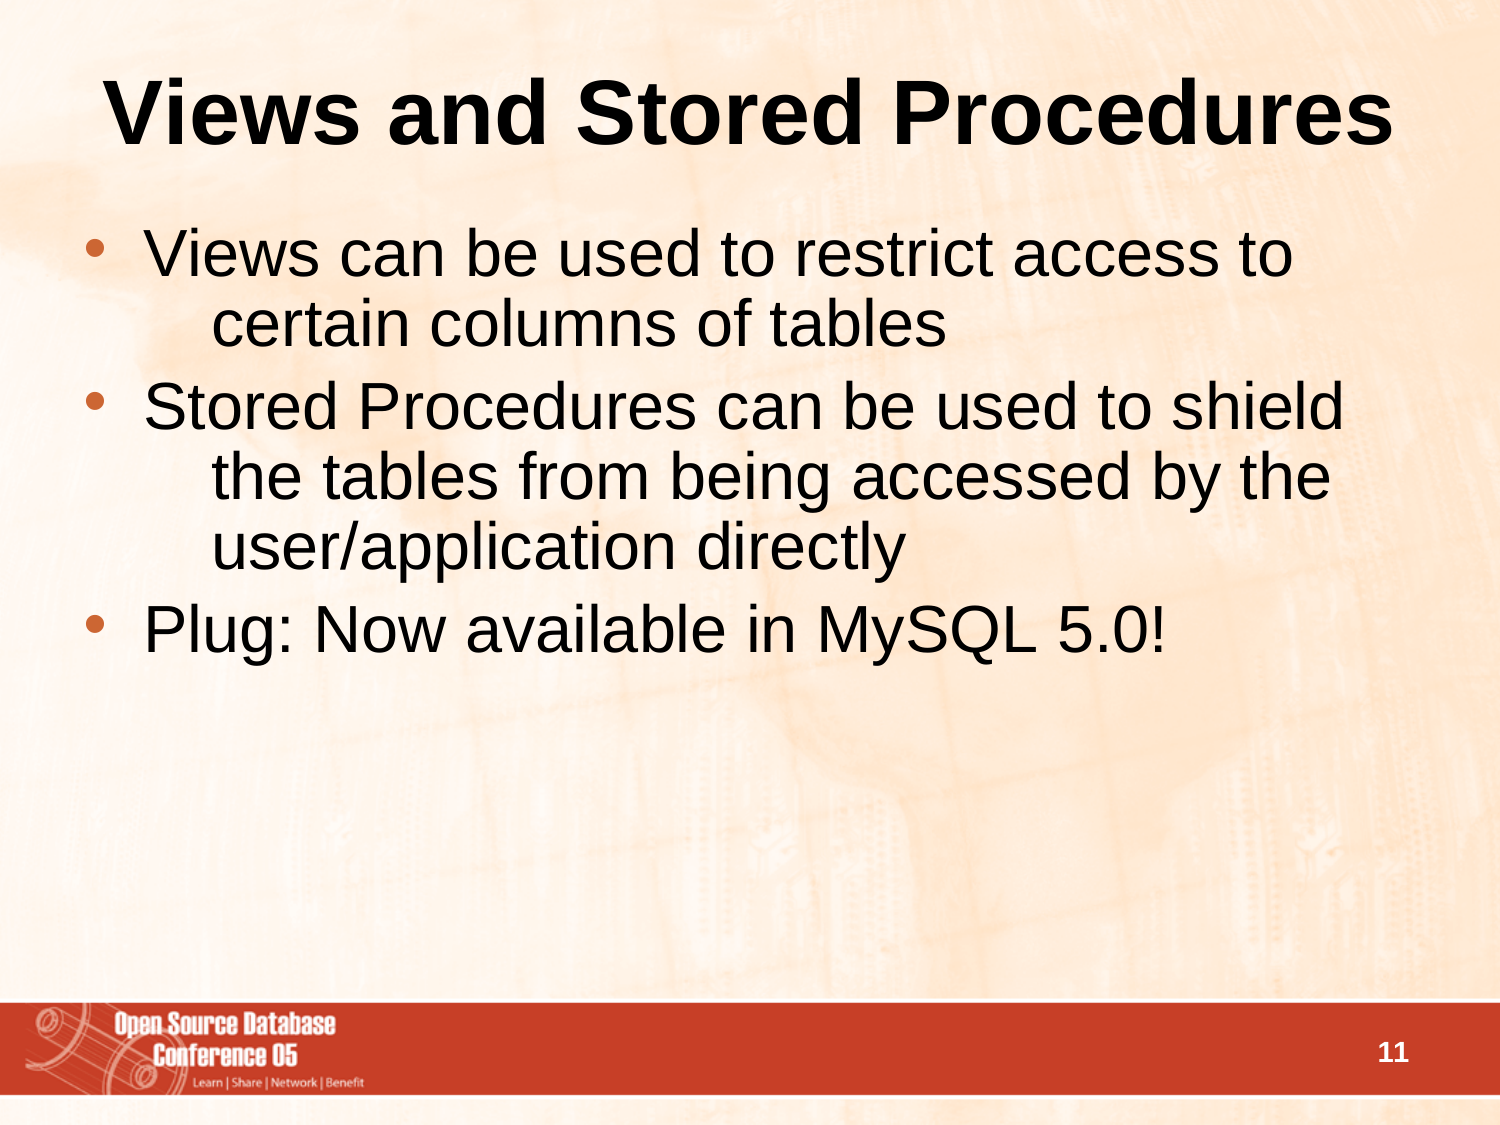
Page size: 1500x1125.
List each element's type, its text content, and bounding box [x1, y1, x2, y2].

title Views and Stored Procedures [75, 18, 1426, 207]
picture [0, 0, 1500, 1125]
list Views can be used to restrict access to certain columns of tables Stored Procedures can be used to shield the tables from being accessed by the user/application directly Plug: Now available in MySQL 5.0! [75, 220, 1426, 977]
